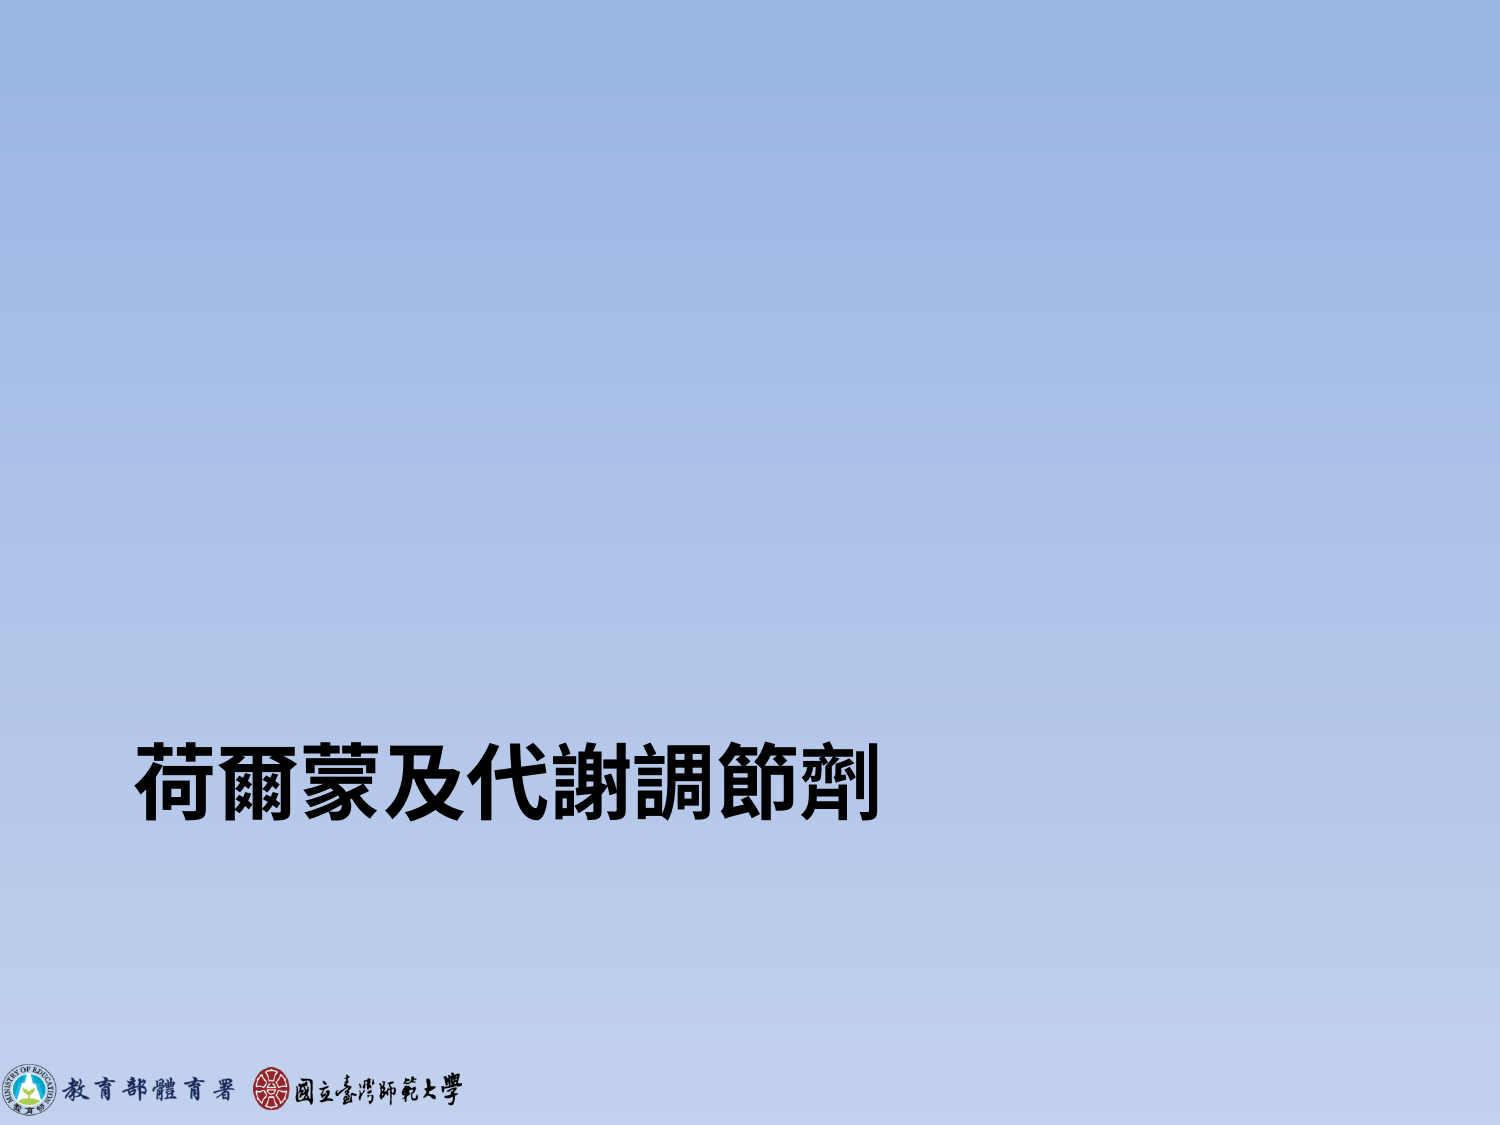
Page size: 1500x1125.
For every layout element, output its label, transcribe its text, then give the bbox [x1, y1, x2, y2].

title 荷爾蒙及代謝調節劑 [118, 722, 1394, 947]
